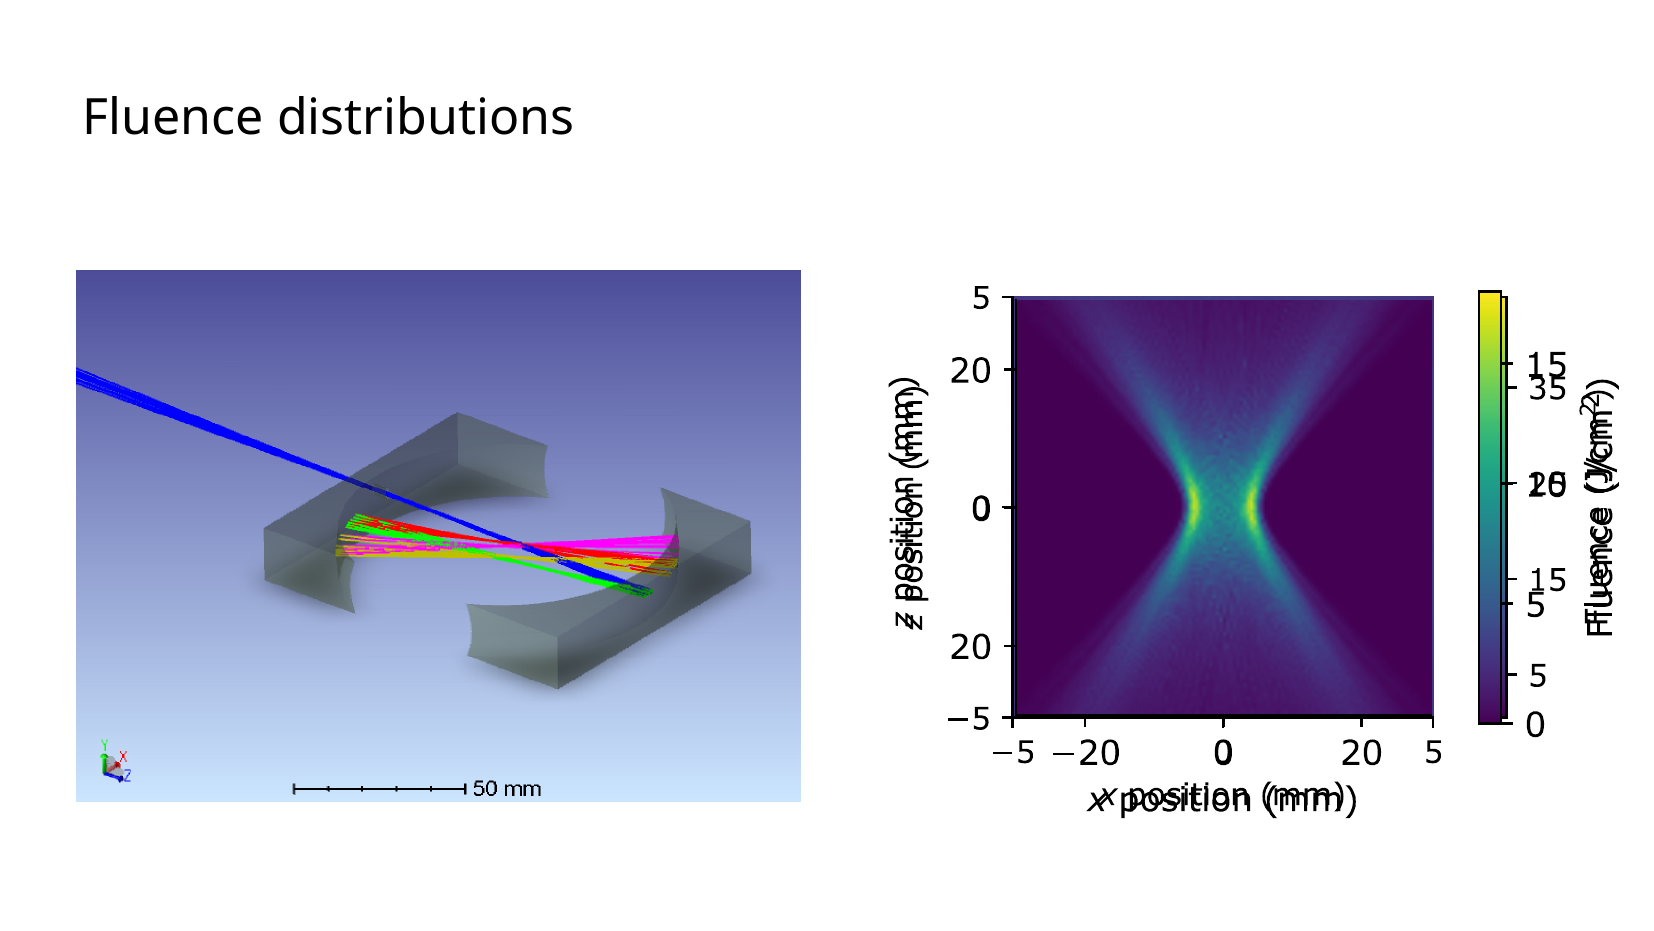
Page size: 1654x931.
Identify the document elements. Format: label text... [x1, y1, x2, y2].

title Fluence distributions [82, 37, 1571, 188]
picture [39, 188, 1653, 884]
